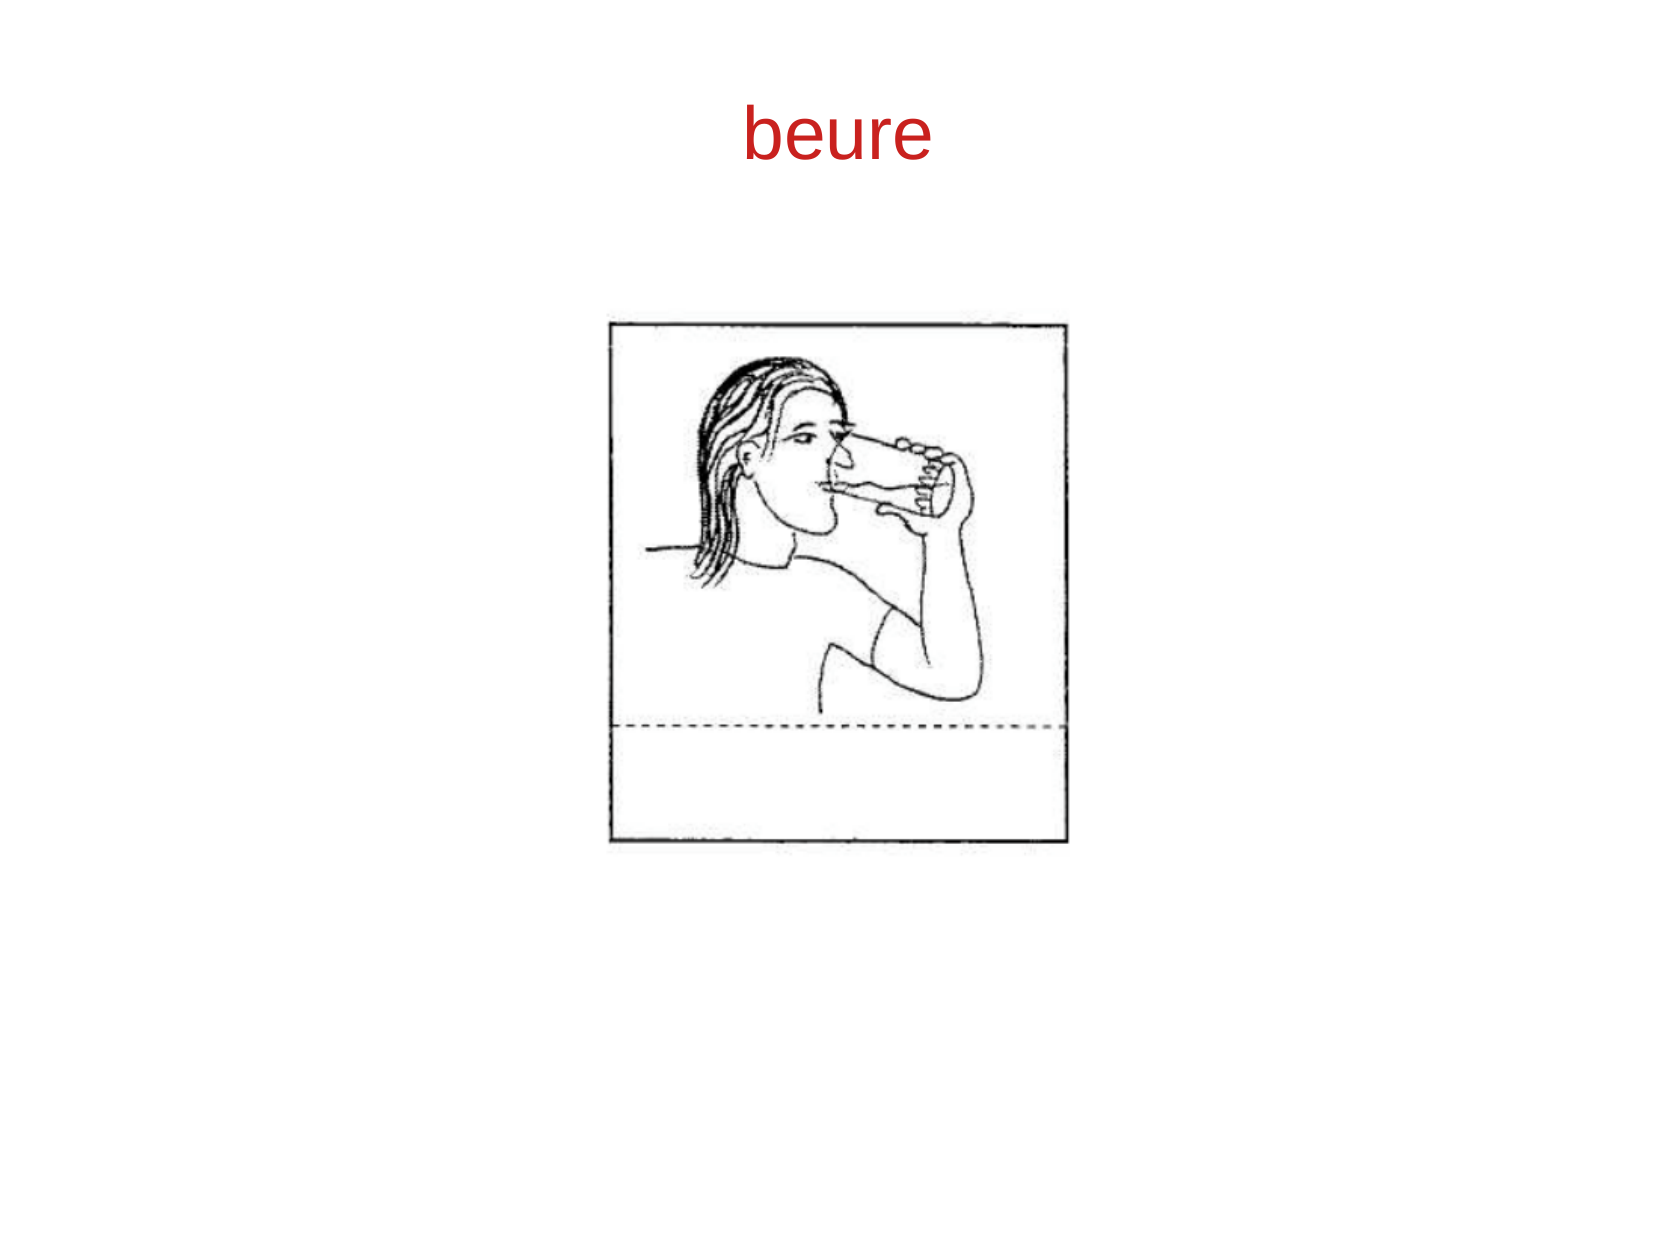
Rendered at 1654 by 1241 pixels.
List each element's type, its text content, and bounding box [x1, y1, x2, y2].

text_box beure [389, 58, 1288, 201]
picture [581, 291, 1094, 873]
